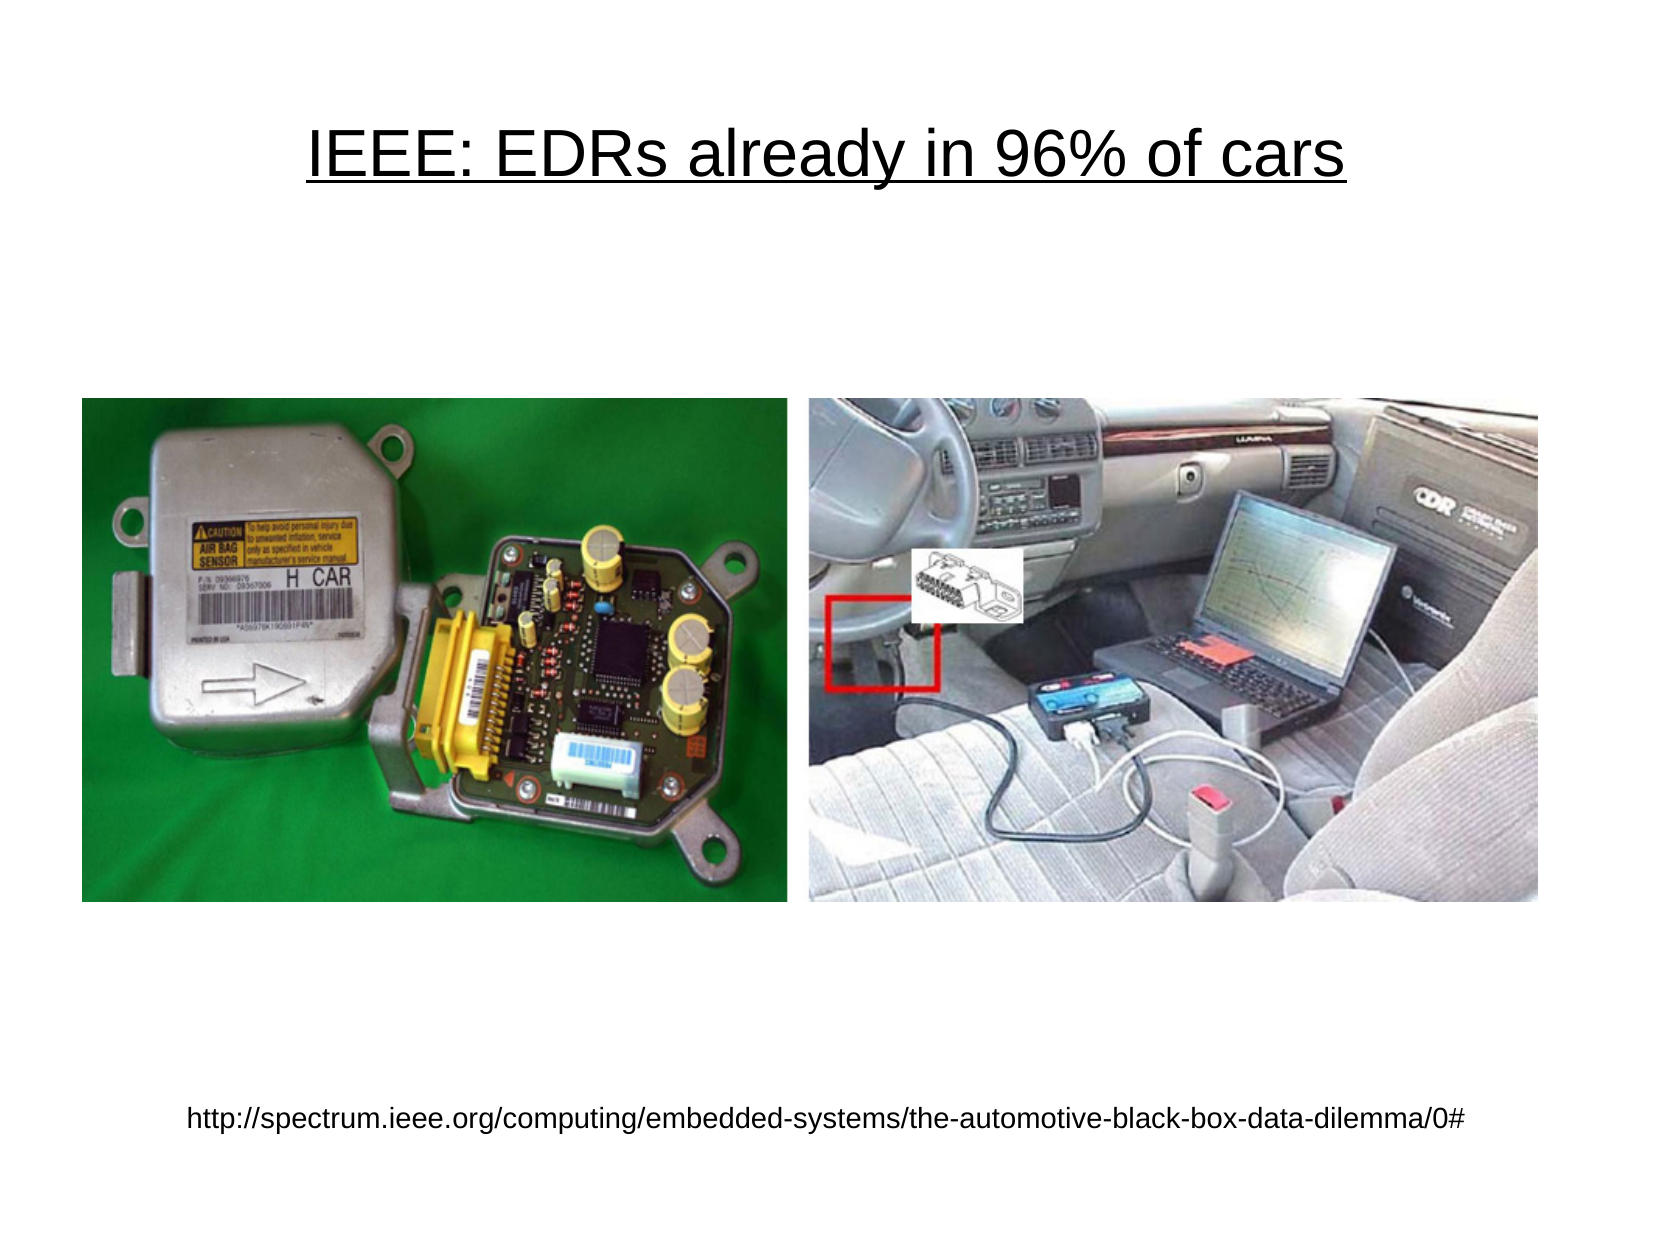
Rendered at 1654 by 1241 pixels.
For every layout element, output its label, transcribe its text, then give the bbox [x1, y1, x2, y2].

text_box http://spectrum.ieee.org/computing/embedded-systems/the-automotive-black-box-data-dilemma/0# [171, 1095, 1482, 1143]
title IEEE: EDRs already in 96% of cars [82, 49, 1571, 257]
picture [82, 398, 1538, 902]
